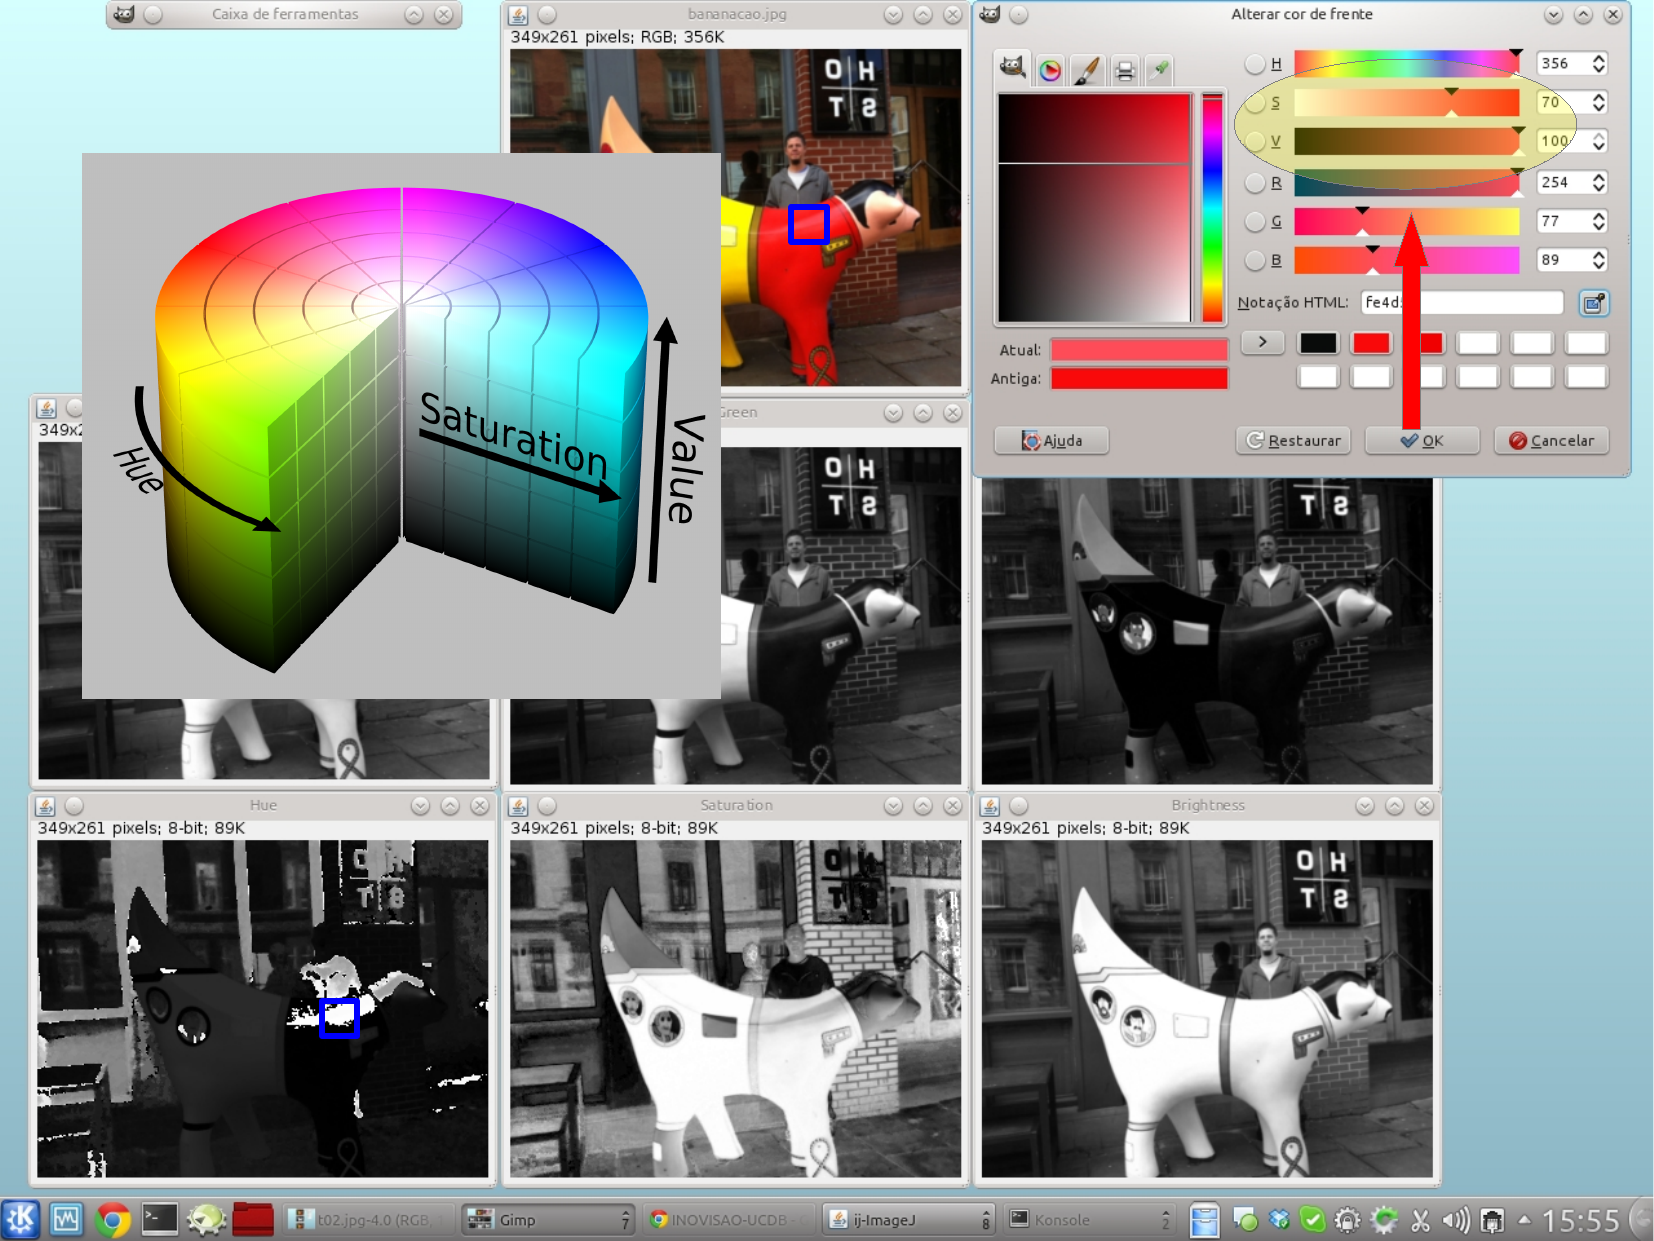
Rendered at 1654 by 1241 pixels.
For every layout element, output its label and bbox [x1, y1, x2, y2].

text_box [1234, 59, 1577, 190]
text_box [1393, 212, 1430, 430]
picture [0, 0, 1654, 1241]
